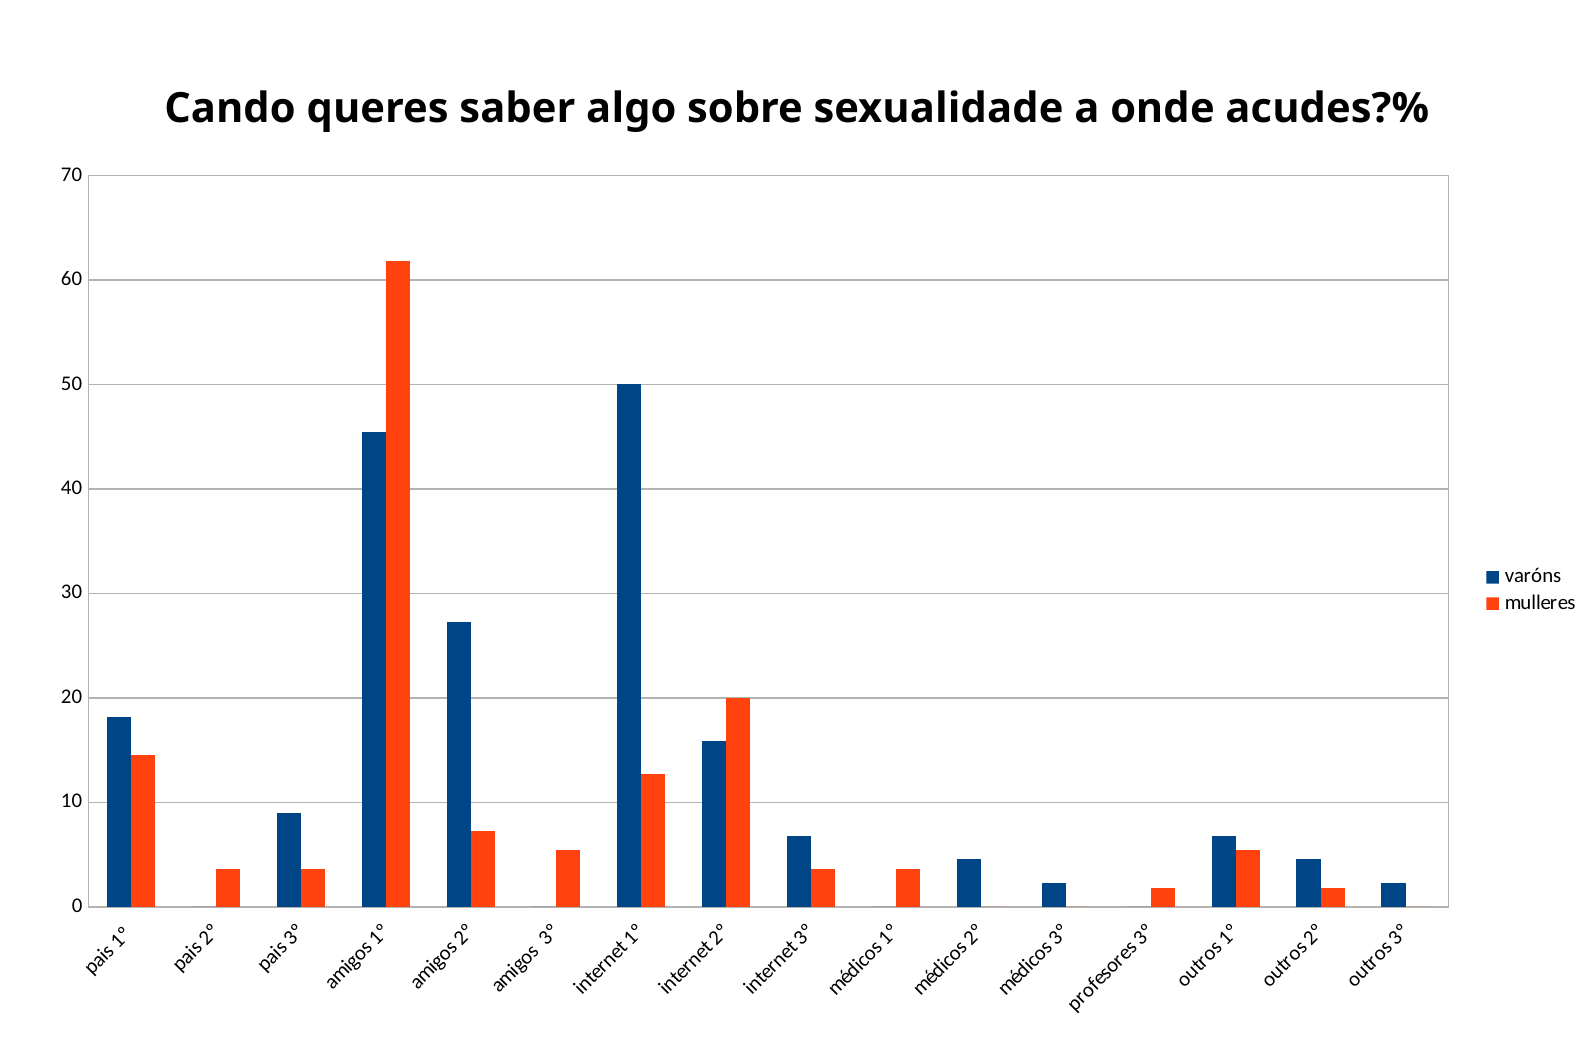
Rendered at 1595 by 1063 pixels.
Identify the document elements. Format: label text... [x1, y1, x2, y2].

title Cando queres saber algo sobre sexualidade a onde acudes?% [79, 42, 1515, 147]
chart [29, 147, 1595, 1034]
